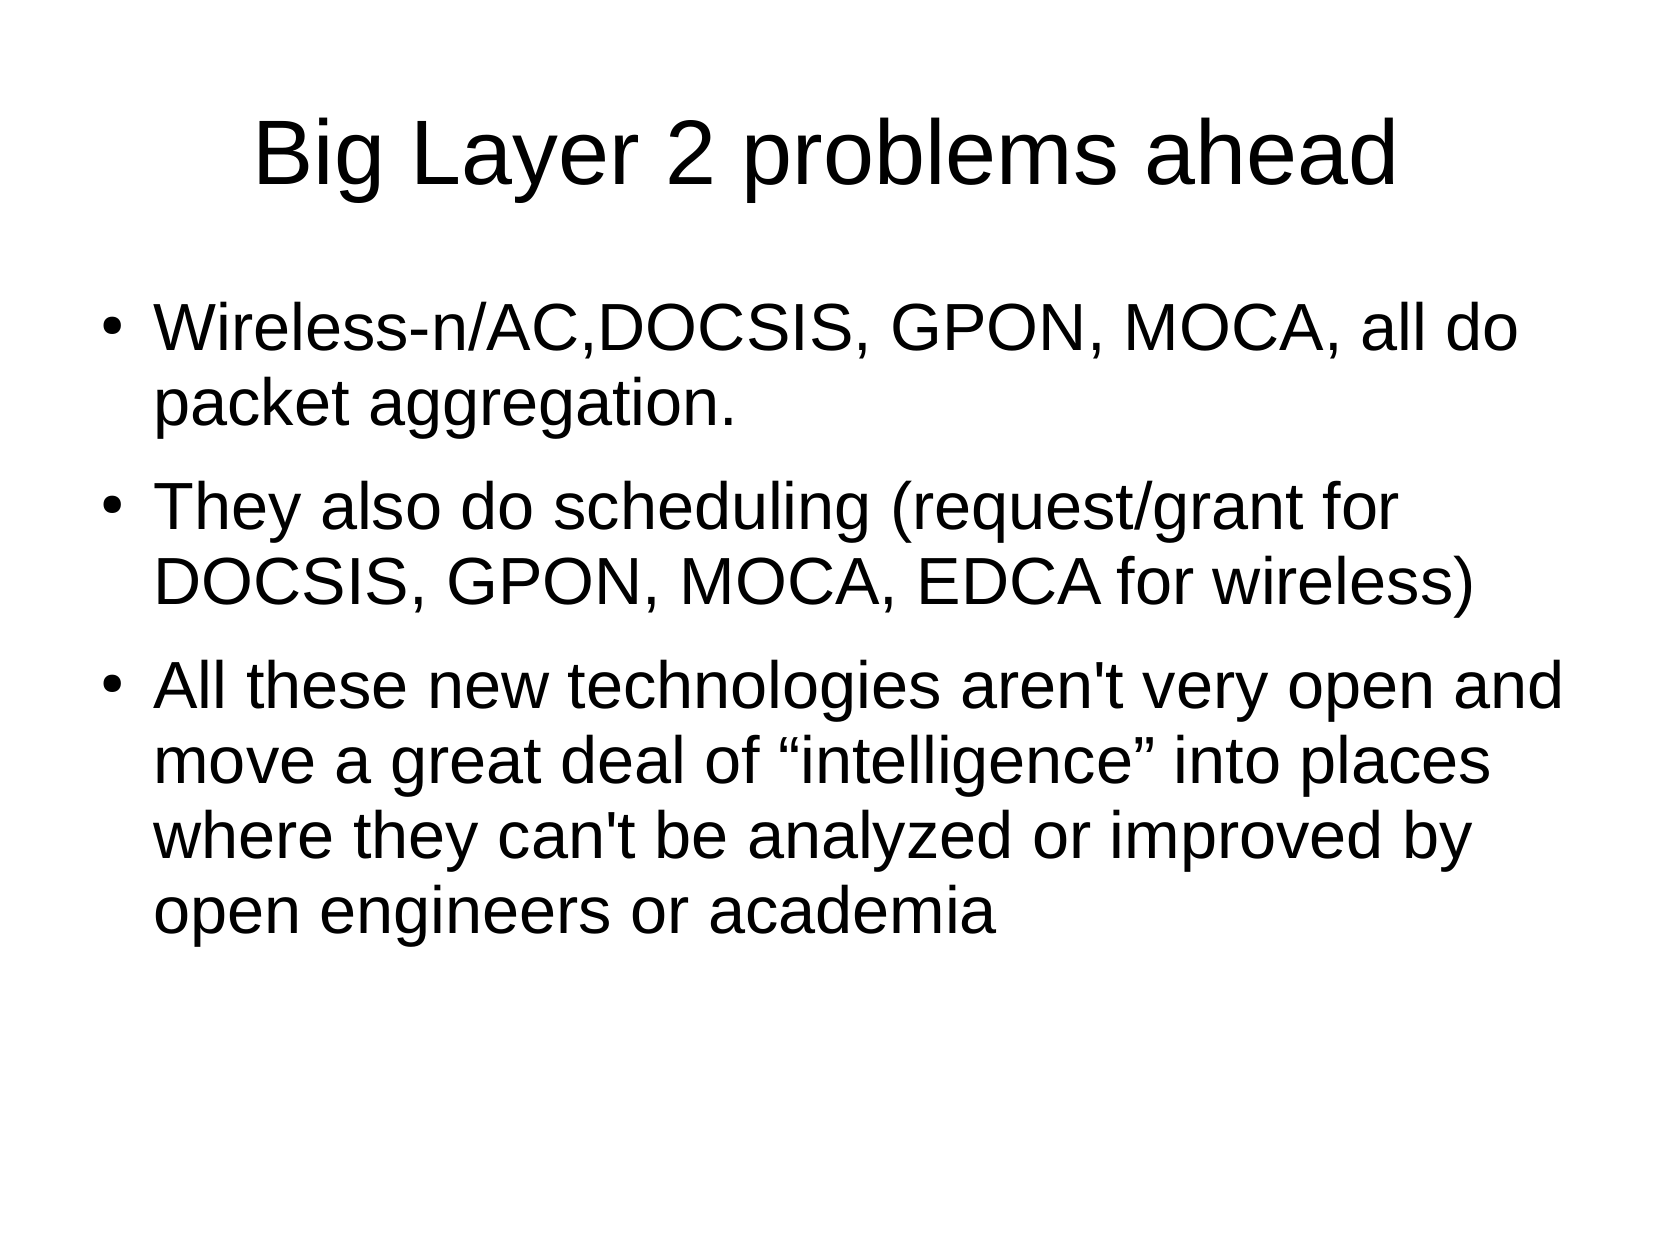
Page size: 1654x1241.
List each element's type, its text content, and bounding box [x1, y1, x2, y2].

list Wireless-n/AC,DOCSIS, GPON, MOCA, all do packet aggregation. They also do scheduling (request/grant for DOCSIS, GPON, MOCA, EDCA for wireless) All these new technologies aren't very open and move a great deal of “intelligence” into places where they can't be analyzed or improved by open engineers or academia [82, 290, 1571, 1010]
title Big Layer 2 problems ahead [82, 49, 1571, 257]
